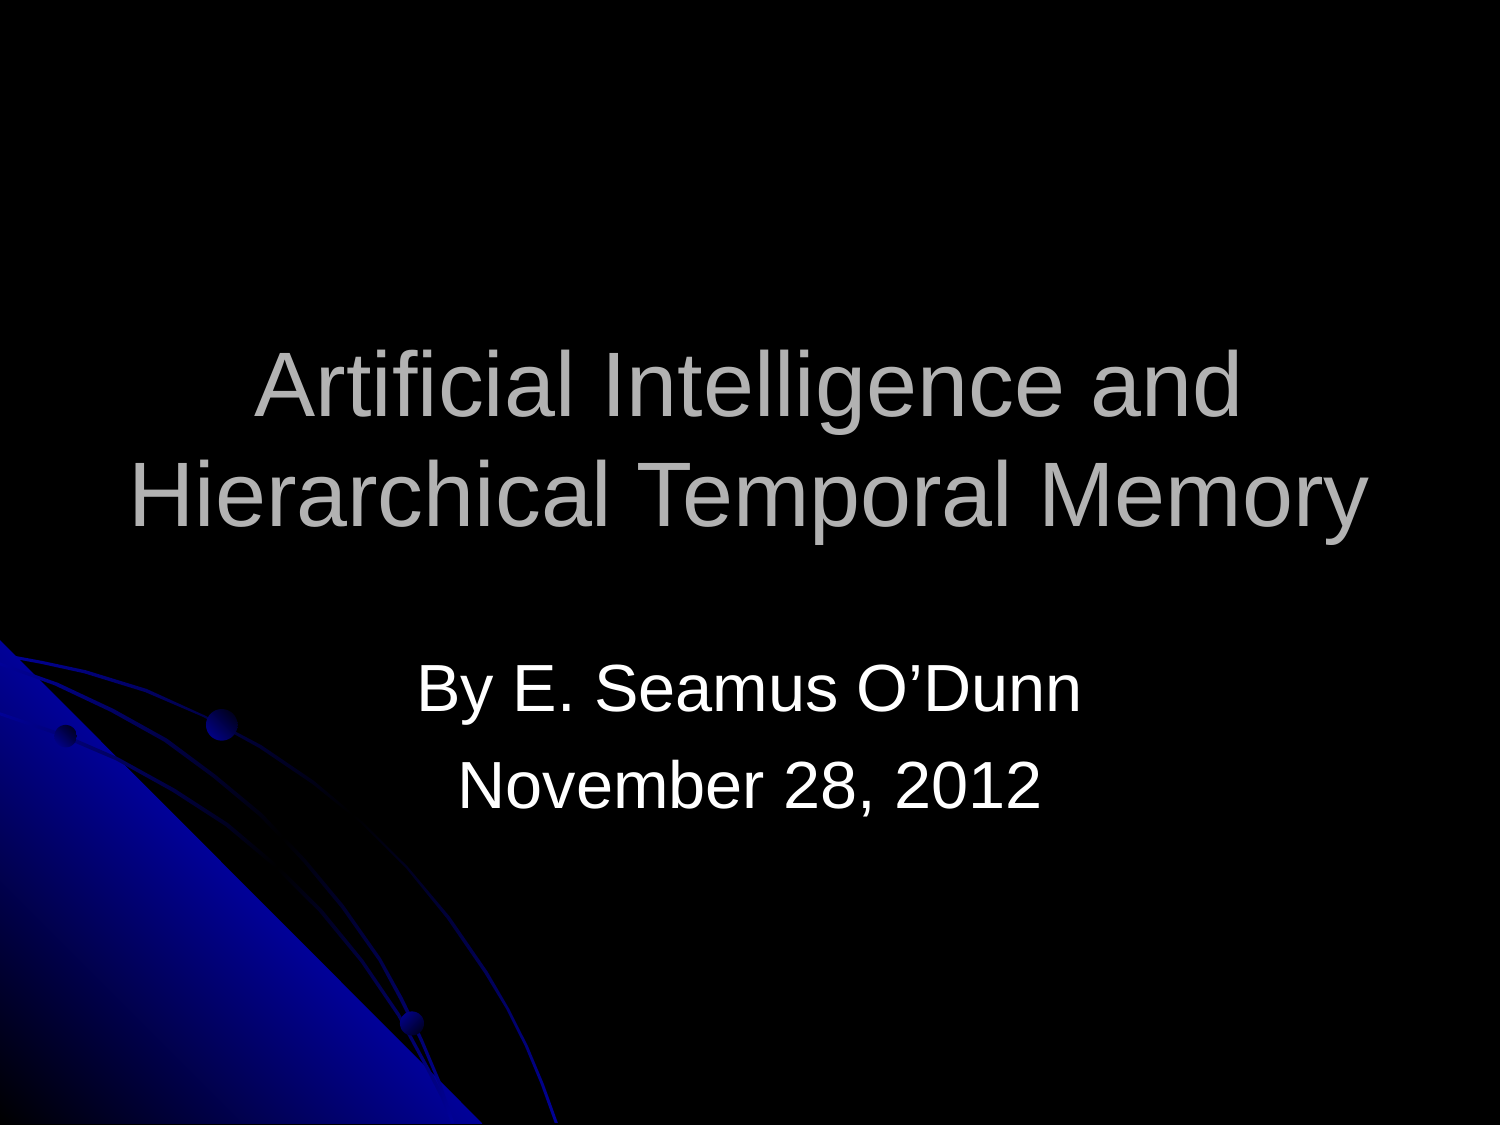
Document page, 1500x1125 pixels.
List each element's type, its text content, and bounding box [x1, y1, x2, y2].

subtitle By E. Seamus O’Dunn November 28, 2012 [225, 637, 1276, 926]
title Artificial Intelligence and Hierarchical Temporal Memory [112, 307, 1388, 563]
